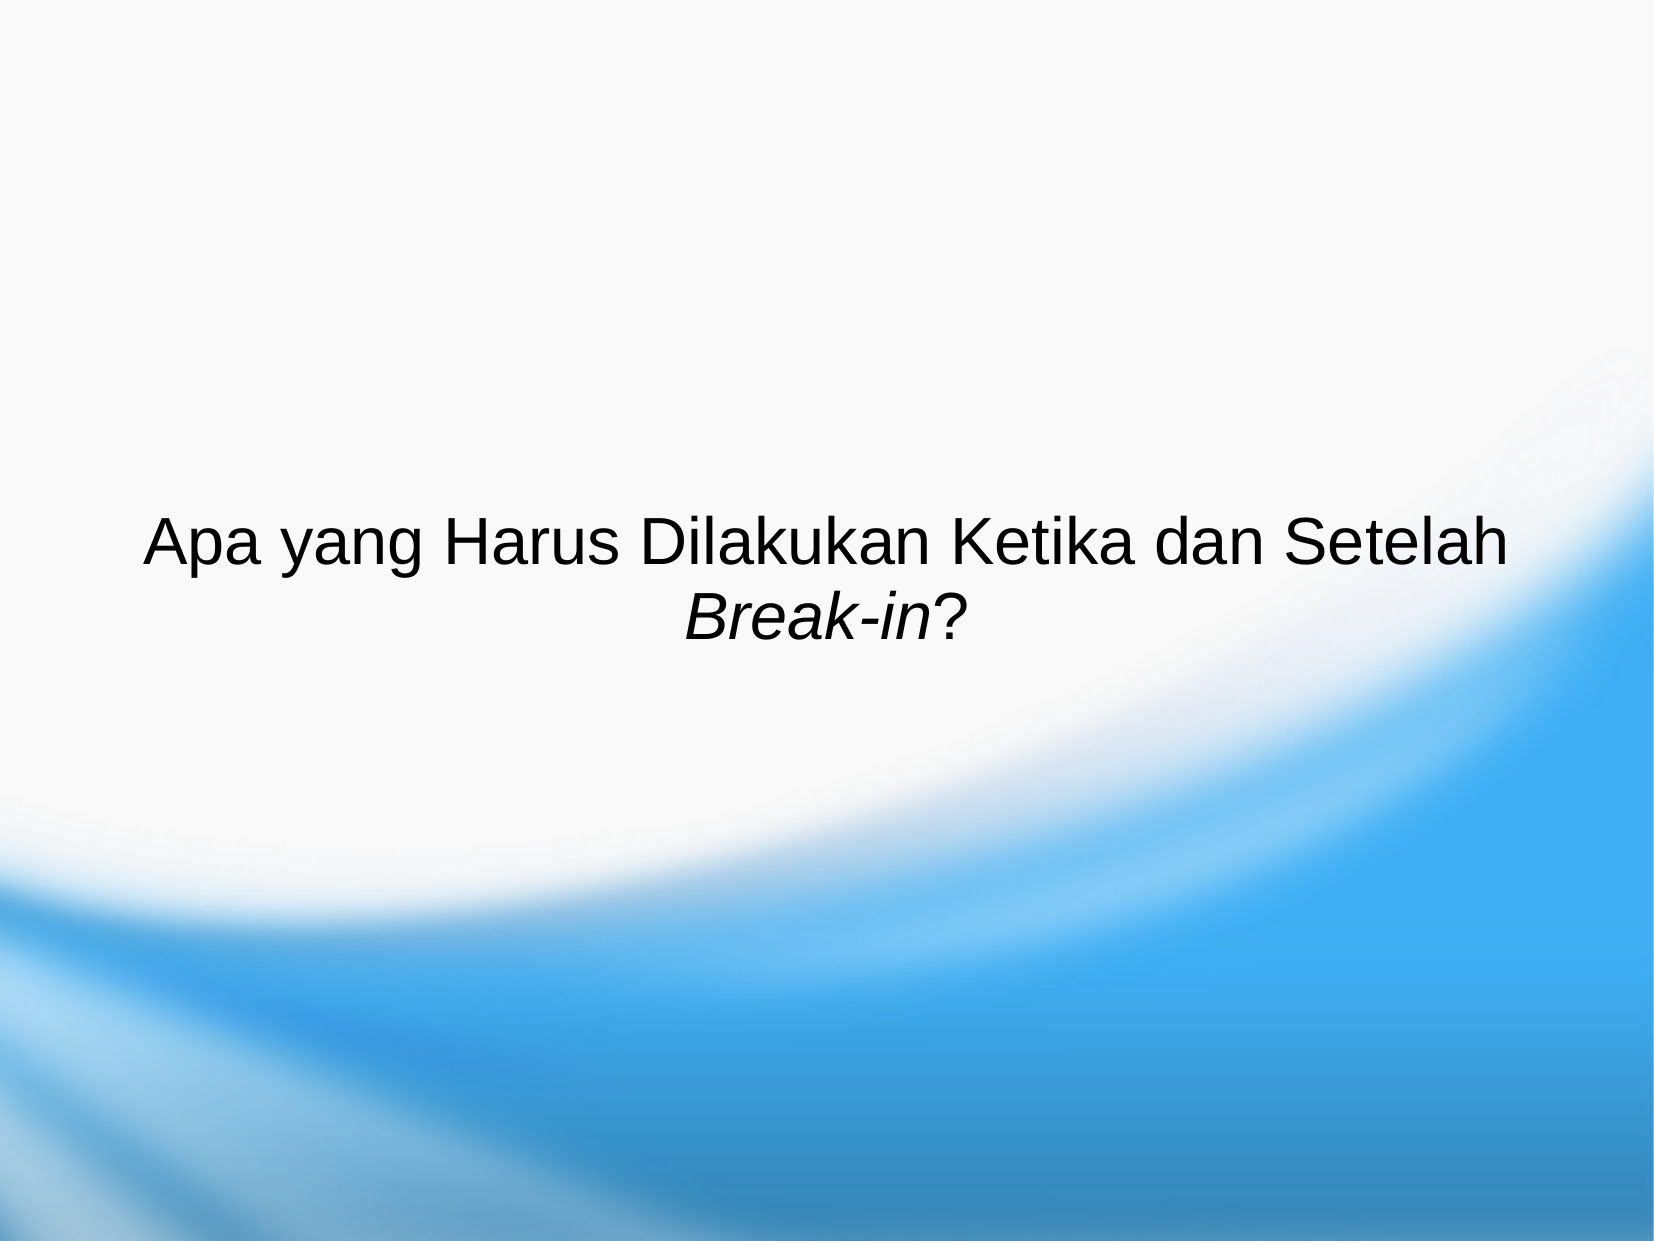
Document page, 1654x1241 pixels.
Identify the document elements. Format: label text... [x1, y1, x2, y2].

picture [0, 0, 1654, 1241]
subtitle Apa yang Harus Dilakukan Ketika dan Setelah Break-in? [82, 49, 1571, 1109]
